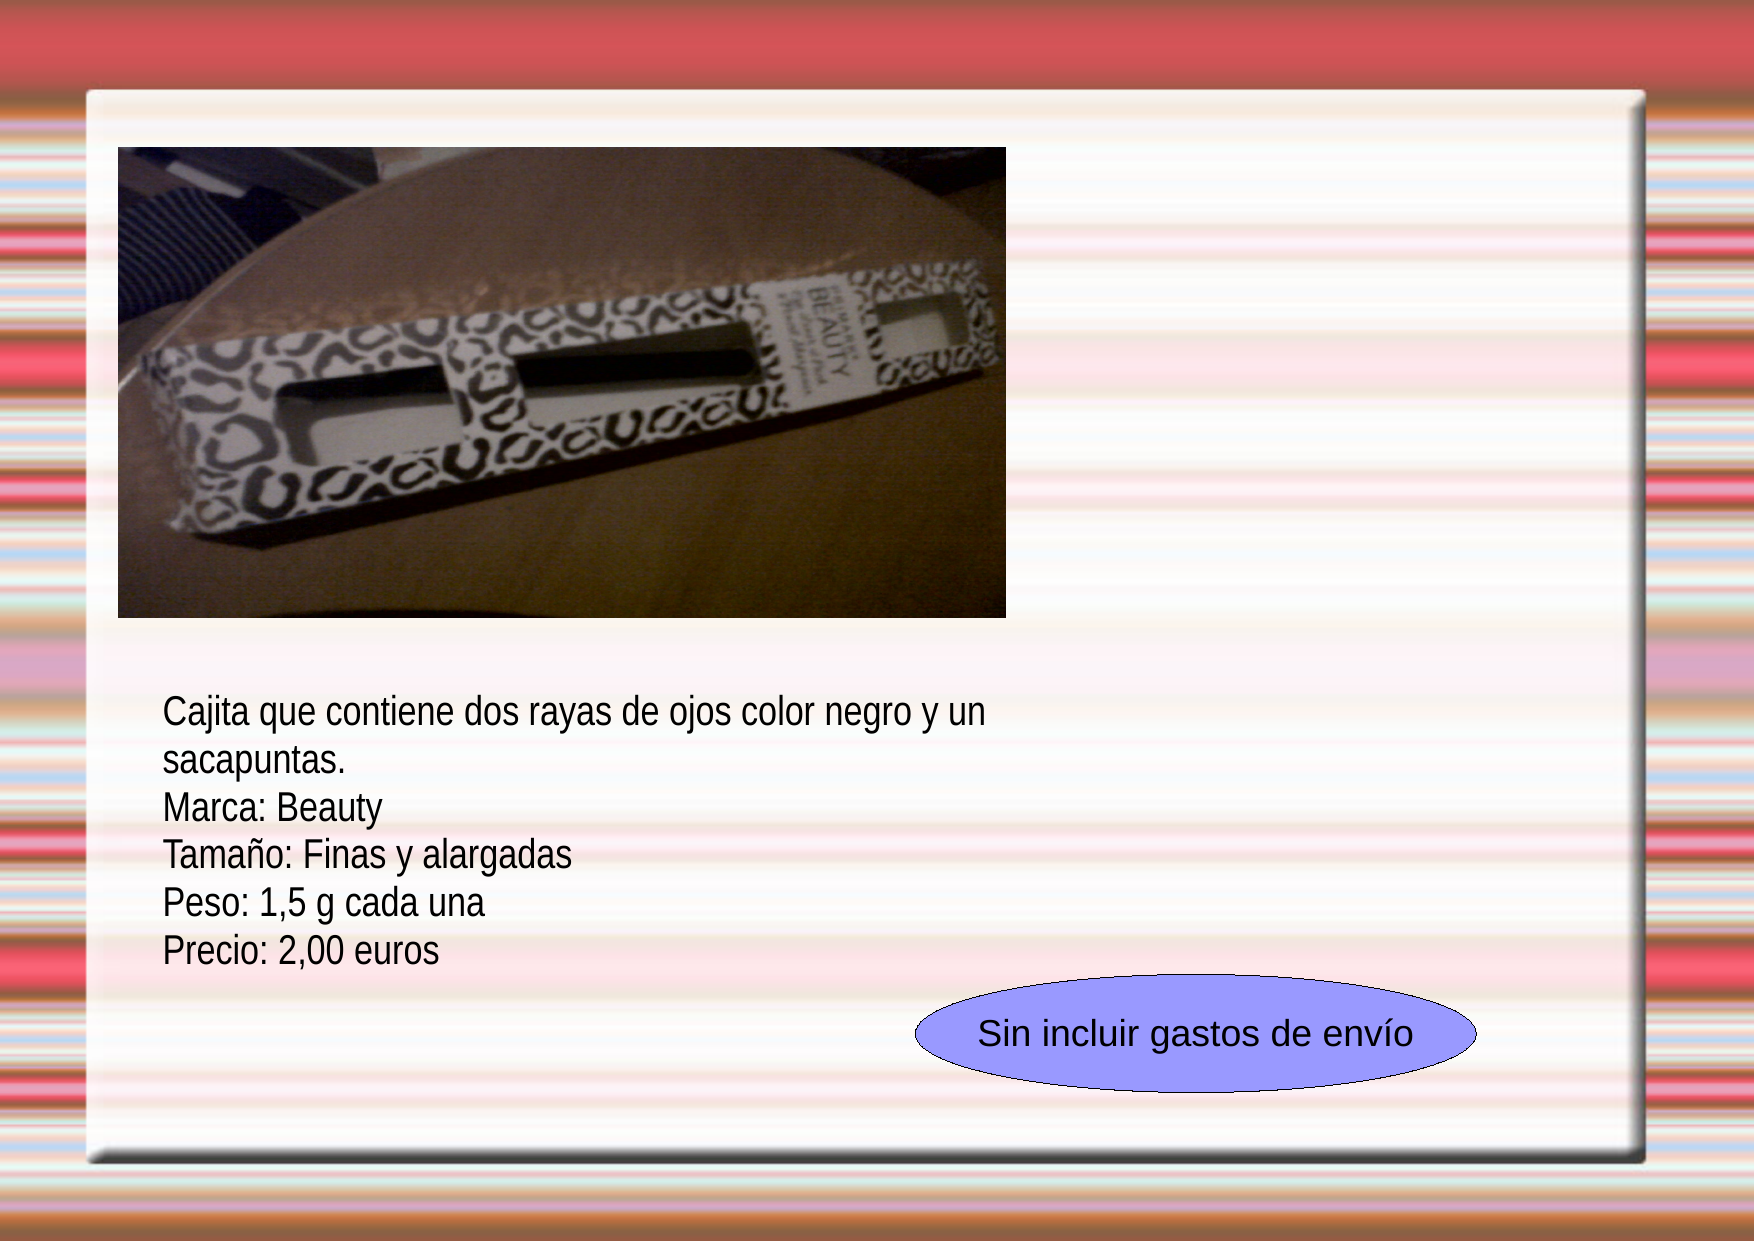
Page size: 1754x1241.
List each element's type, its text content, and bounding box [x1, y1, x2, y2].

text_box Cajita que contiene dos rayas de ojos color negro y un sacapuntas. Marca: Beauty Tamaño: Finas y alargadas Peso: 1,5 g cada una Precio: 2,00 euros [147, 679, 1093, 1020]
text_box Sin incluir gastos de envío [915, 974, 1477, 1093]
picture [0, 0, 1754, 1241]
